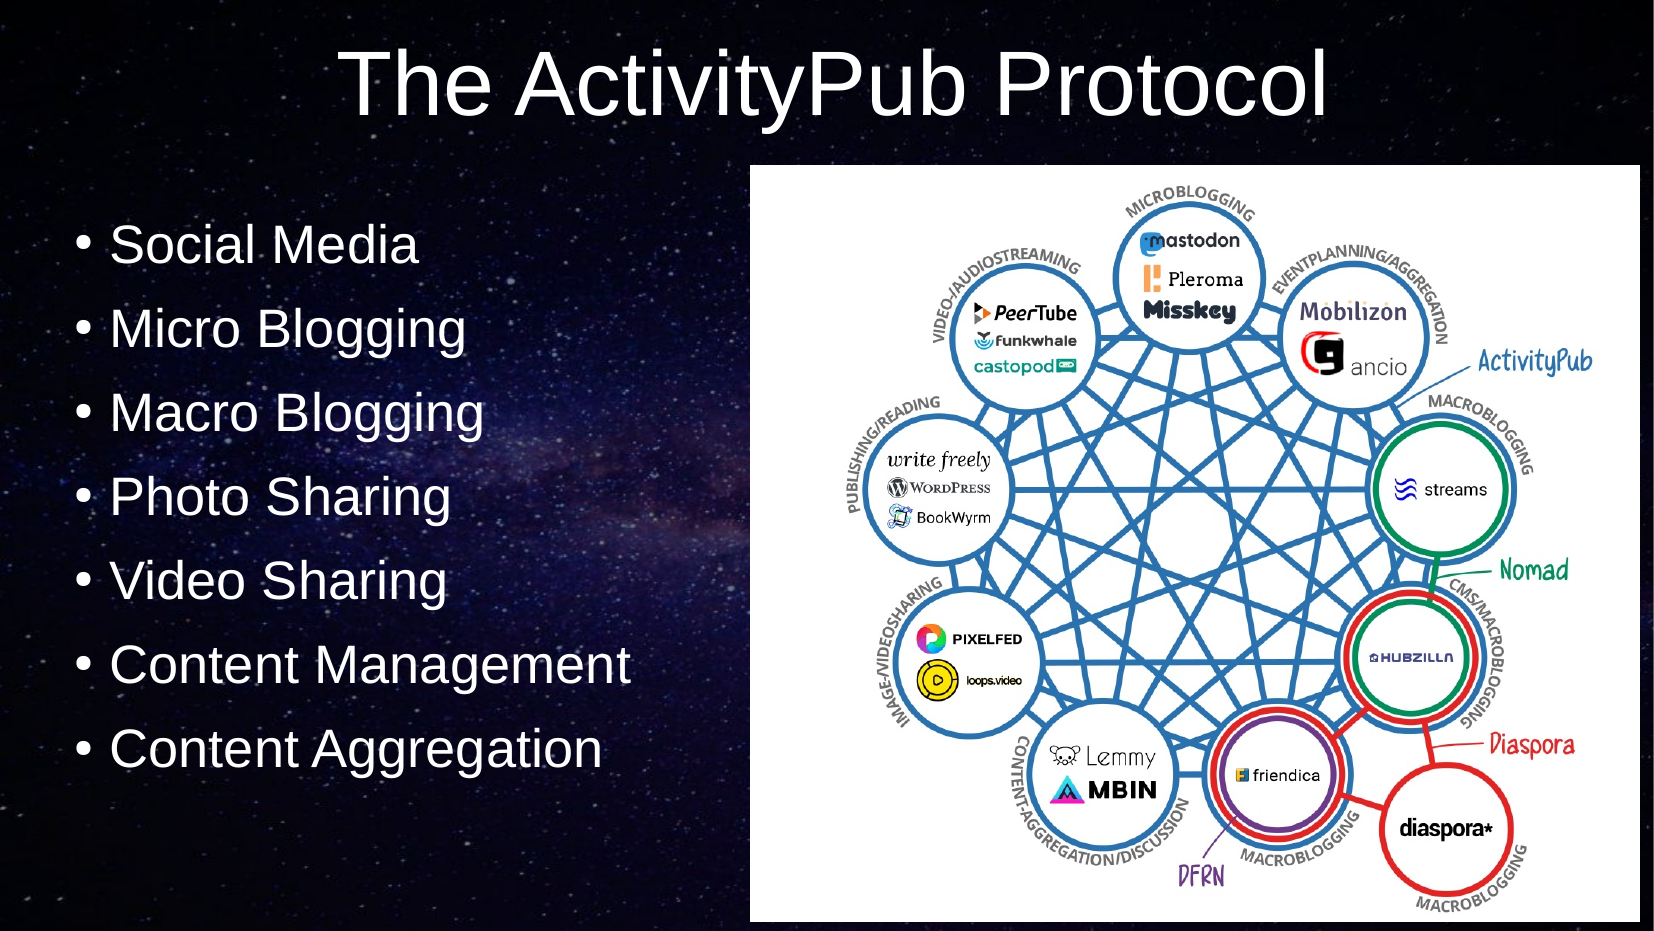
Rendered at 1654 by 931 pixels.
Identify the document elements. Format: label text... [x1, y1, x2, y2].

text_box Social Media Micro Blogging Macro Blogging Photo Sharing Video Sharing Content Management Content Aggregation [59, 206, 709, 827]
title The ActivityPub Protocol [90, 32, 1579, 136]
picture [0, 0, 1654, 931]
